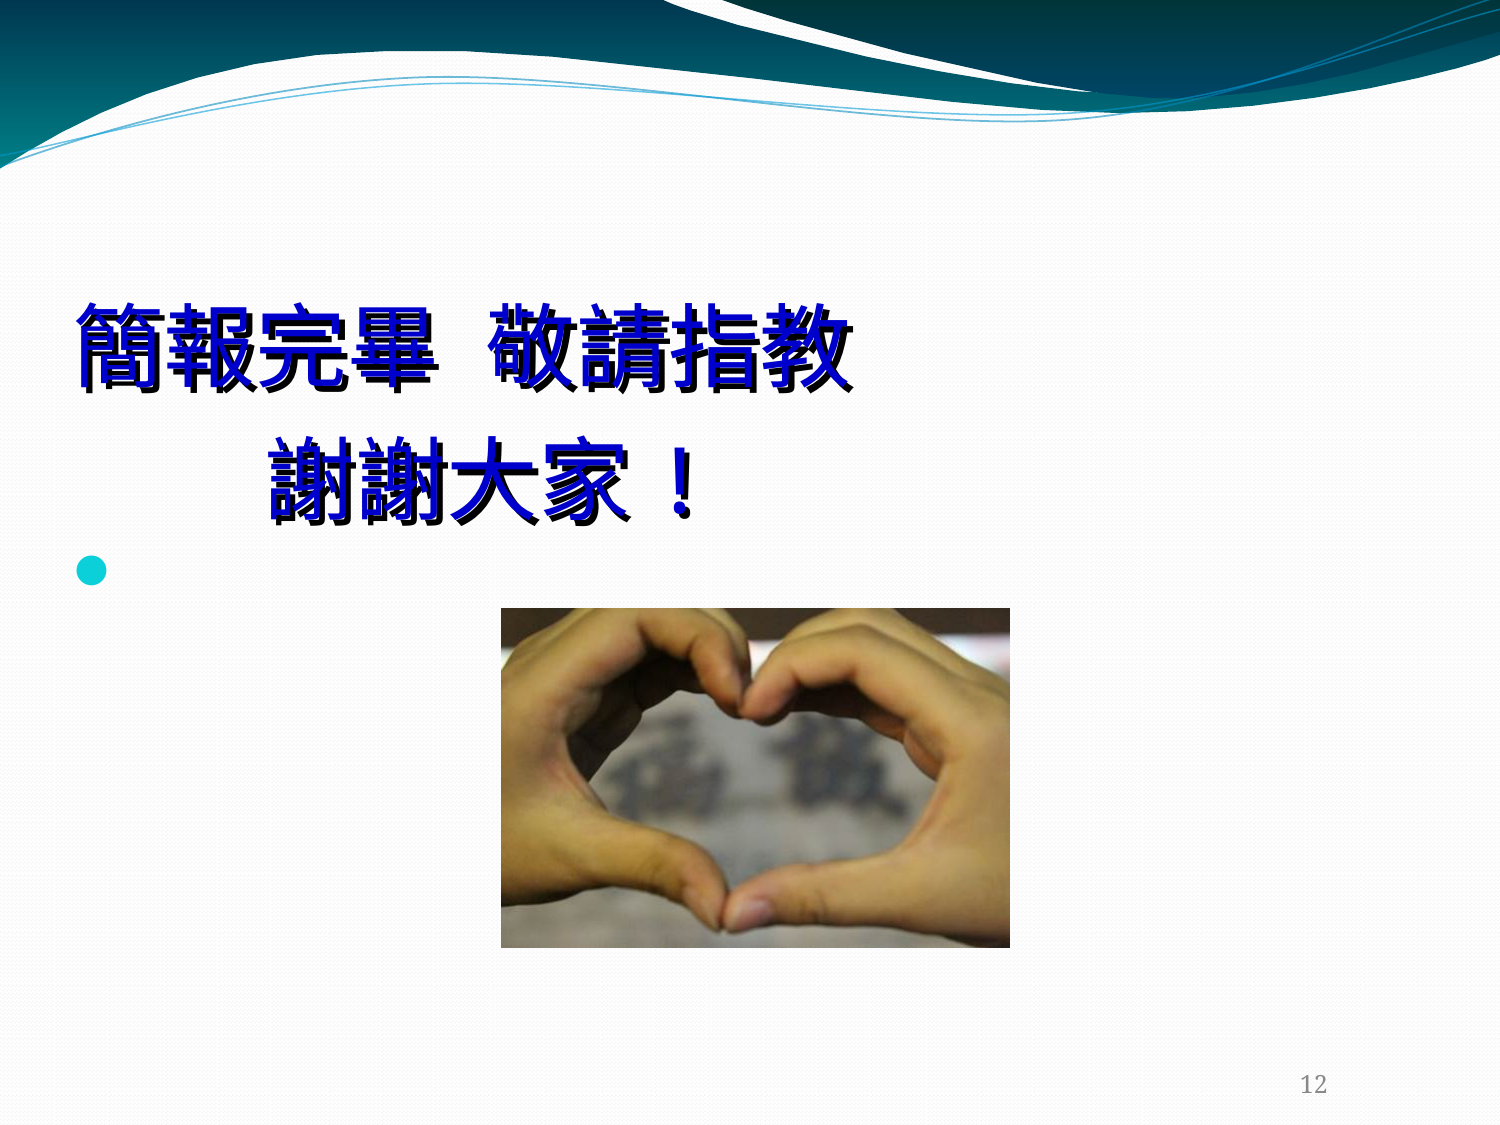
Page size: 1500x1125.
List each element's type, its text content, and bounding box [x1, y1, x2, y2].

picture [501, 608, 1010, 948]
list 簡報完畢 敬請指教 謝謝大家! [57, 148, 1408, 892]
text_box 12 [1299, 1042, 1426, 1103]
